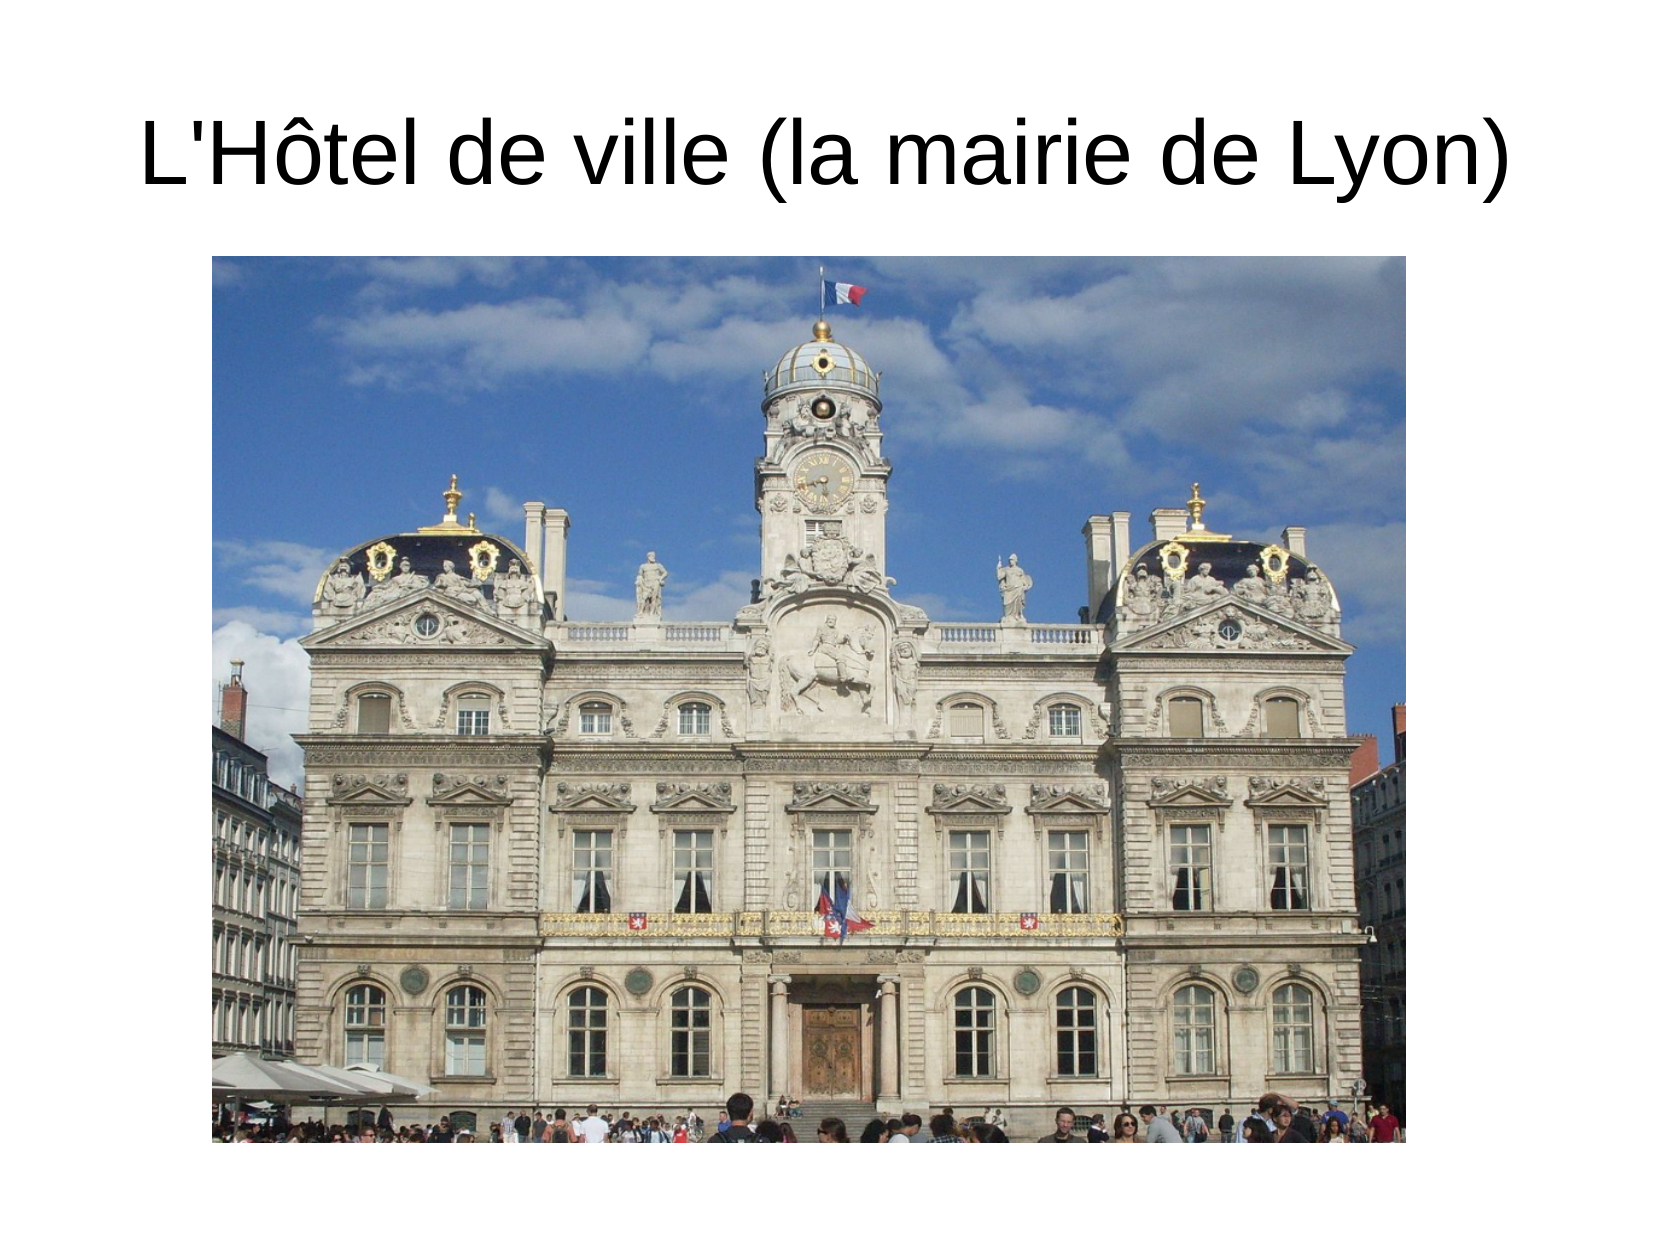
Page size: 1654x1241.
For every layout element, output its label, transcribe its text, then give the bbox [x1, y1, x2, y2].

title L'Hôtel de ville (la mairie de Lyon) [82, 49, 1571, 257]
picture [212, 256, 1406, 1144]
